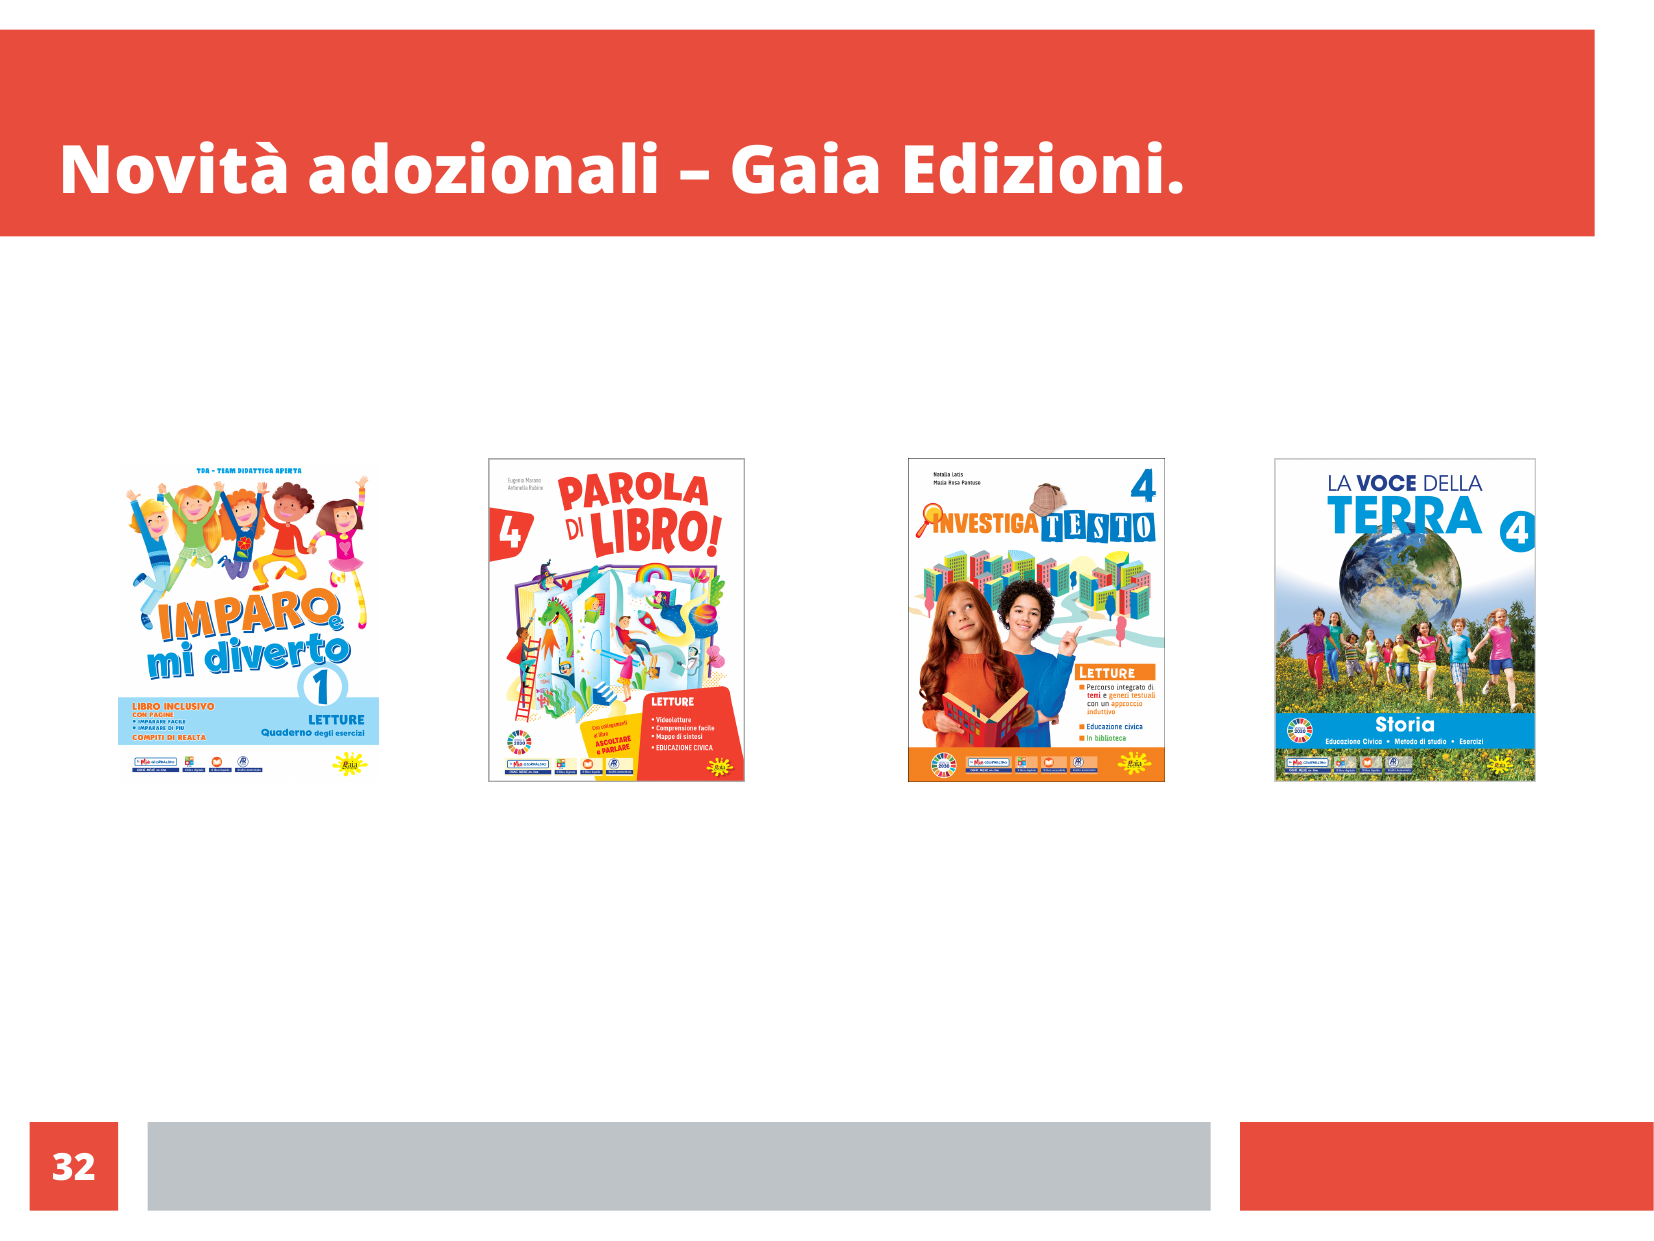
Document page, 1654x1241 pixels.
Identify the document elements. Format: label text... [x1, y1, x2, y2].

picture [908, 458, 1165, 782]
picture [118, 458, 379, 782]
text_box <numero> [29, 1122, 119, 1211]
picture [1274, 458, 1536, 782]
title Novità adozionali – Gaia Edizioni. [59, 59, 1595, 207]
picture [488, 458, 745, 782]
